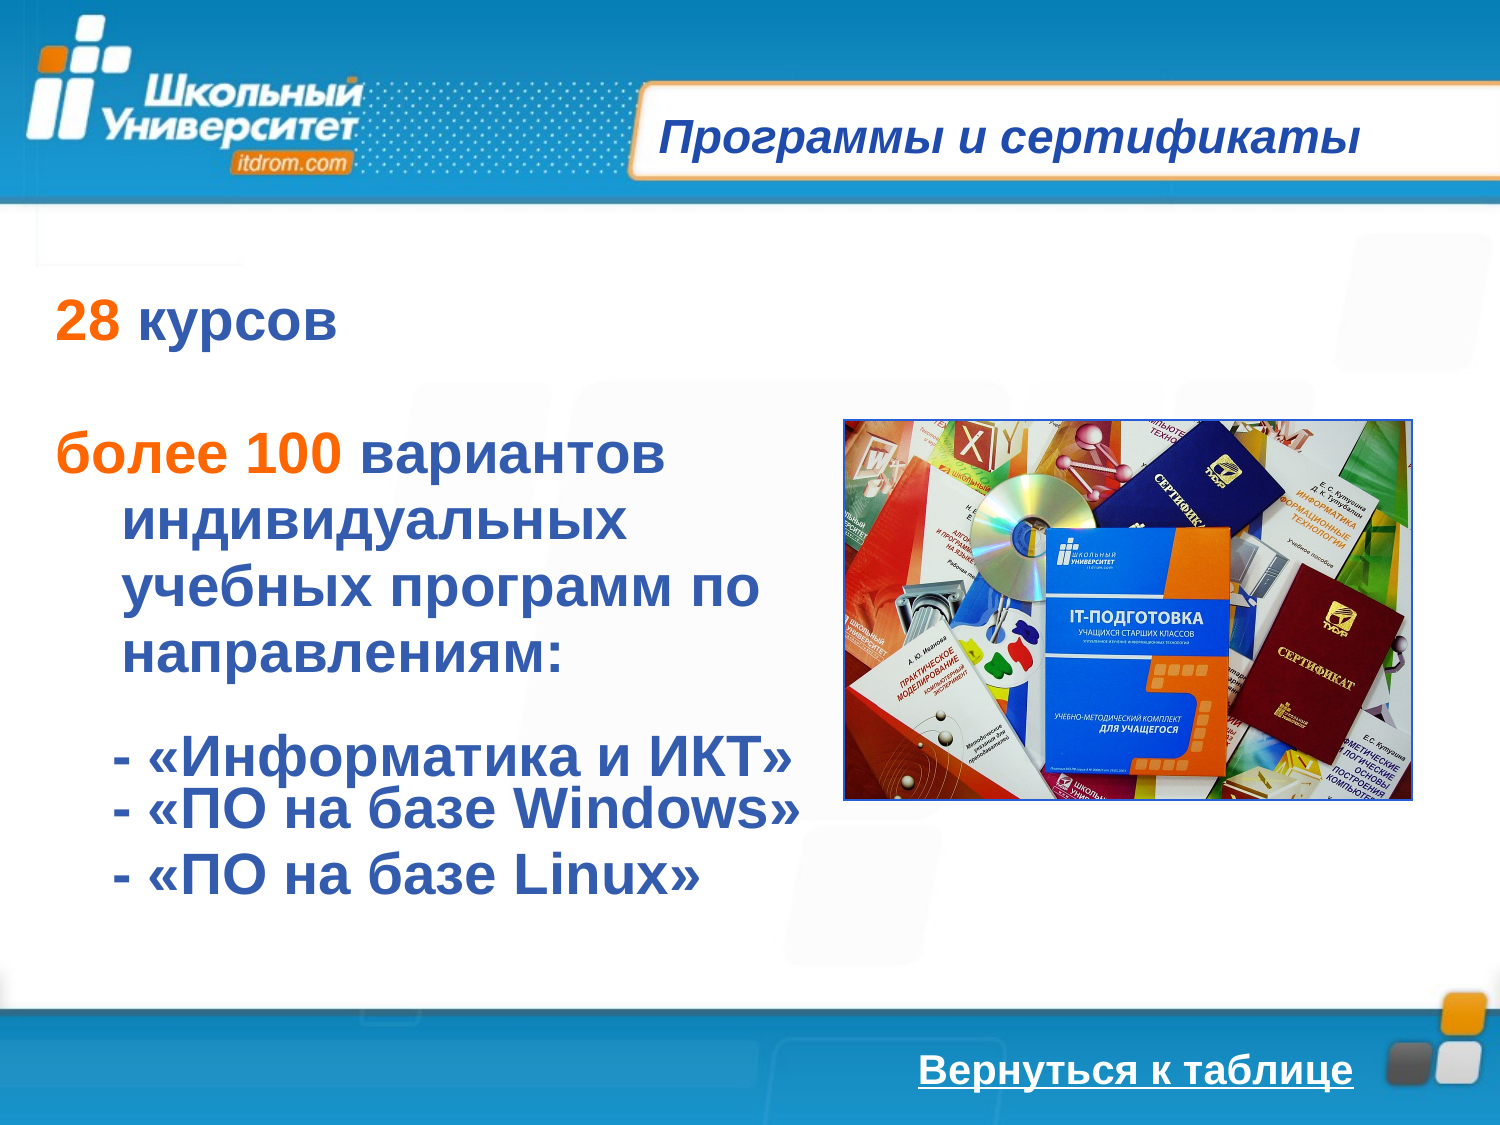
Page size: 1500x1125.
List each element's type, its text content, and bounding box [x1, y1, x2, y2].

title Программы и сертификаты [643, 78, 1483, 197]
text_box Вернуться к таблице [903, 1034, 1369, 1101]
picture [0, 13, 1500, 1125]
list 28 курсов более 100 вариантов индивидуальных учебных программ по направлениям: - «Информатика и ИКТ» - «ПО на базе Windows» - «ПО на базе Linux» [41, 290, 940, 977]
